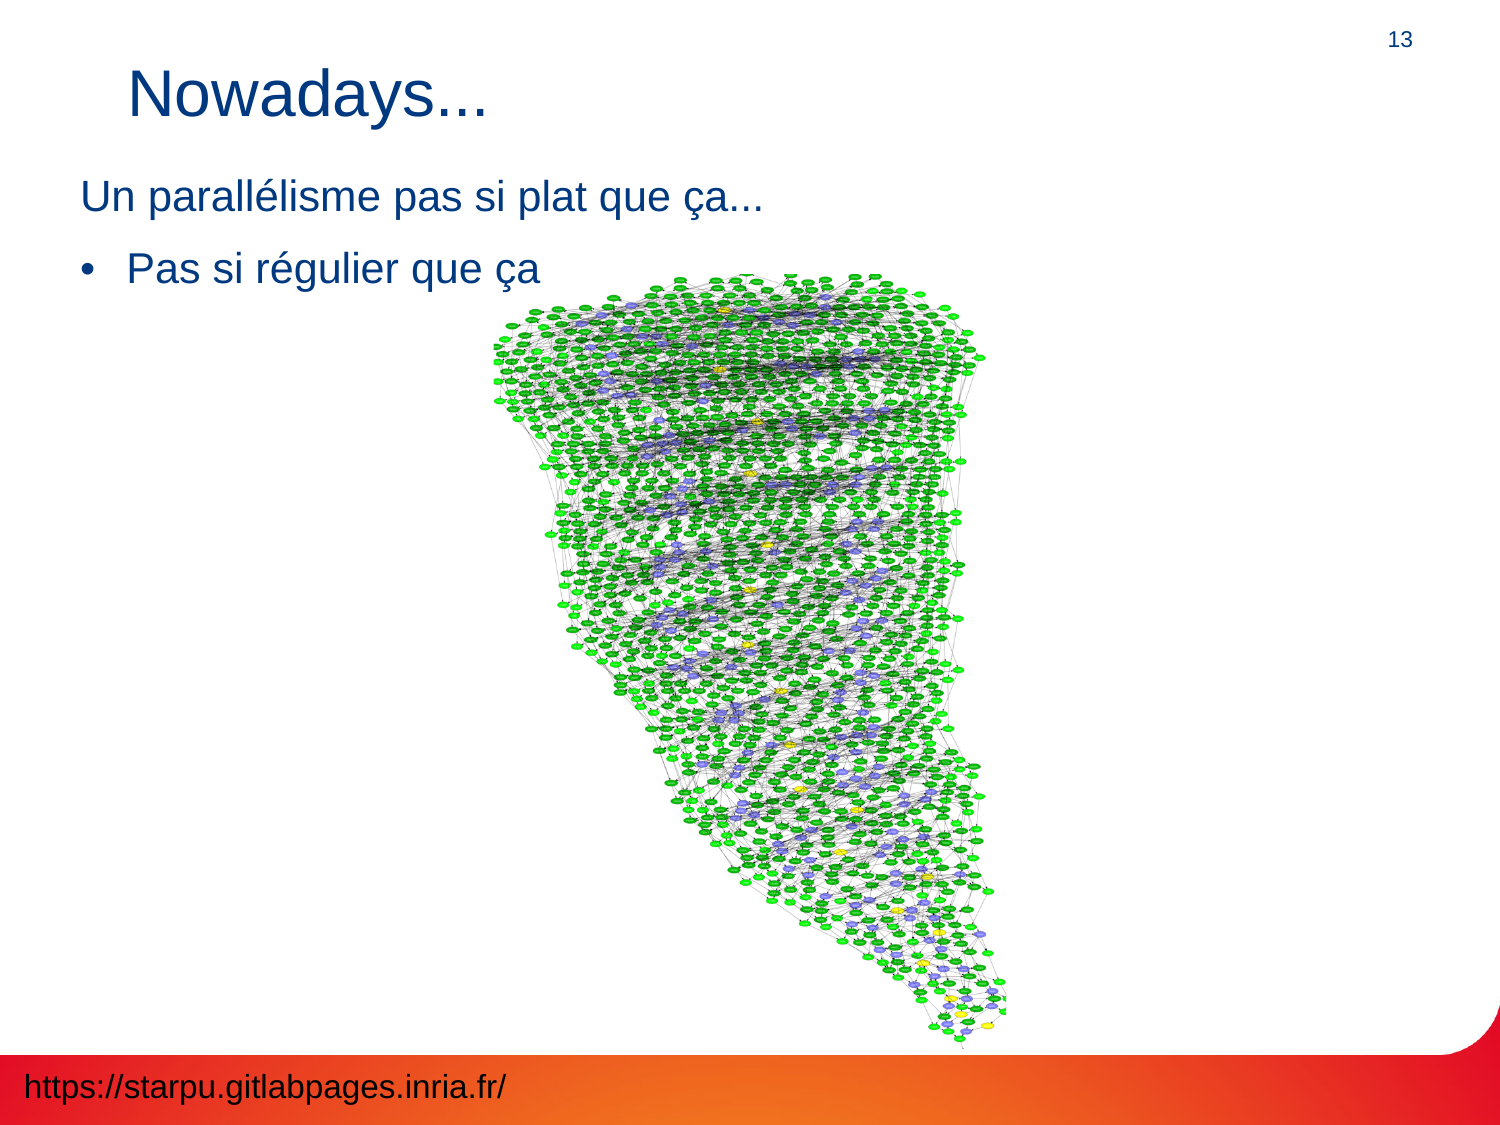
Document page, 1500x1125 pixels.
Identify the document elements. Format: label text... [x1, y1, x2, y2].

picture [0, 946, 1500, 1125]
list Un parallélisme pas si plat que ça... Pas si régulier que ça [65, 164, 1428, 946]
title Nowadays... [112, 0, 1474, 188]
